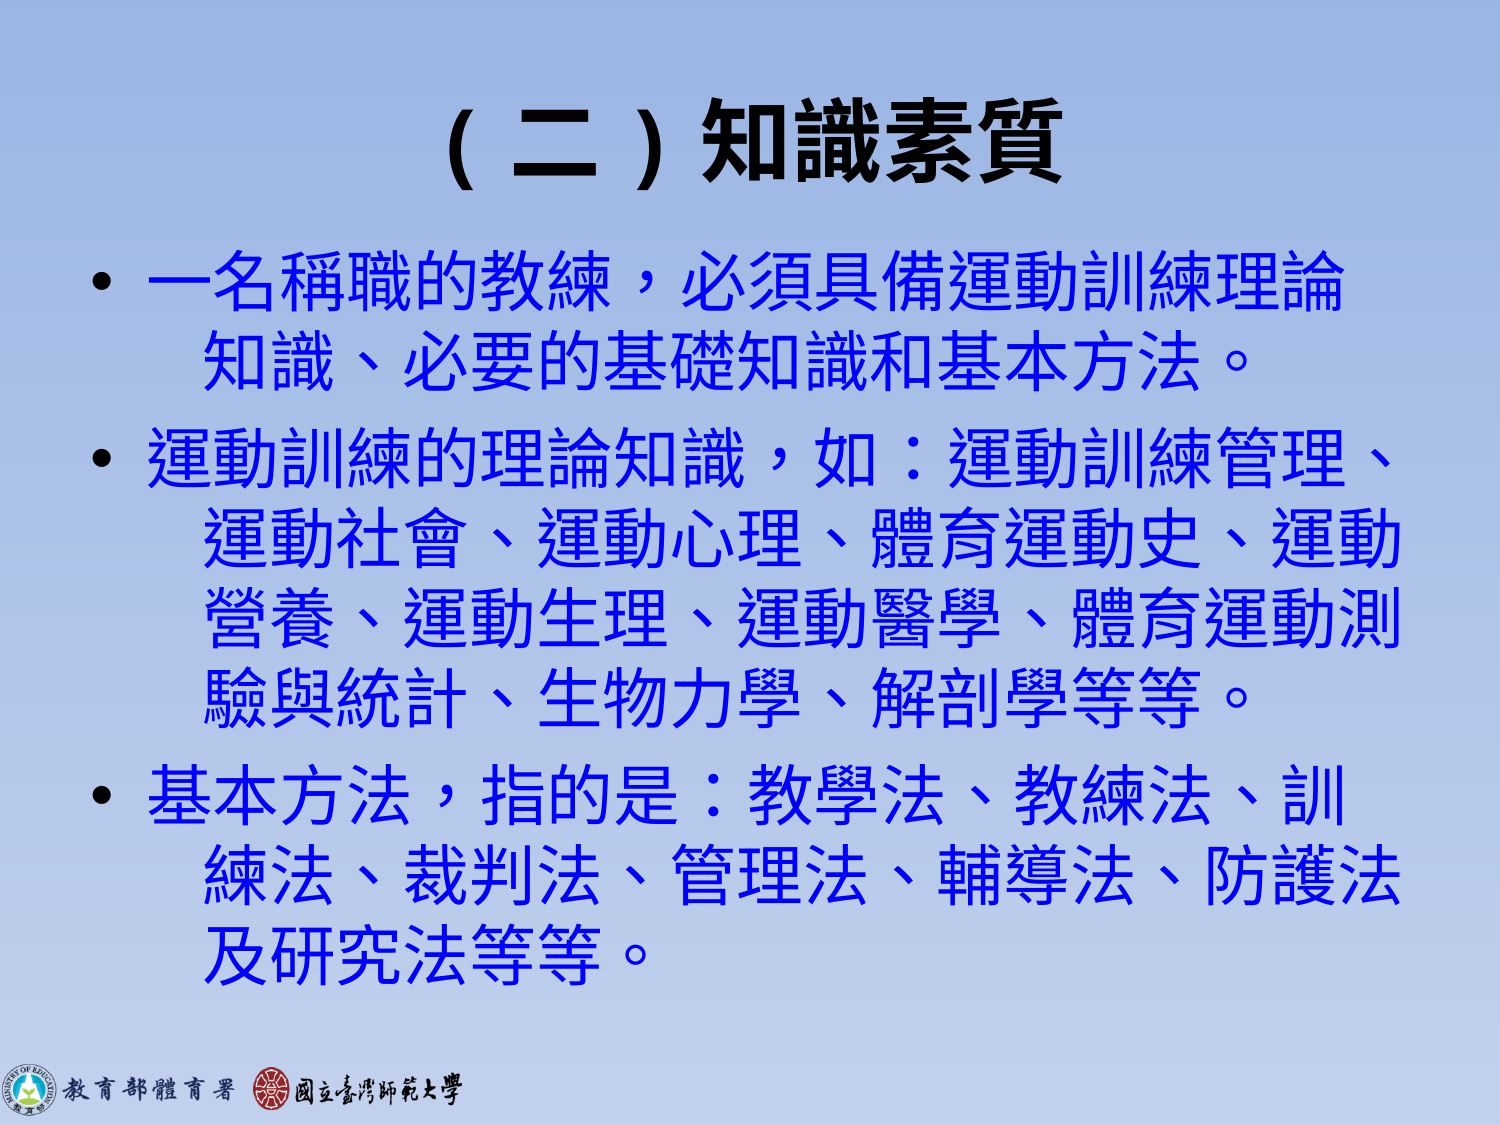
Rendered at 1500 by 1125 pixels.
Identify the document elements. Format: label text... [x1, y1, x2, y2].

list 一名稱職的教練，必須具備運動訓練理論知識、必要的基礎知識和基本方法。 運動訓練的理論知識，如：運動訓練管理、運動社會、運動心理、體育運動史、運動營養、運動生理、運動醫學、體育運動測驗與統計、生物力學、解剖學等等。 基本方法，指的是：教學法、教練法、訓練法、裁判法、管理法、輔導法、防護法及研究法等等。 [75, 232, 1426, 1006]
title (二)知識素質 [75, 45, 1426, 232]
